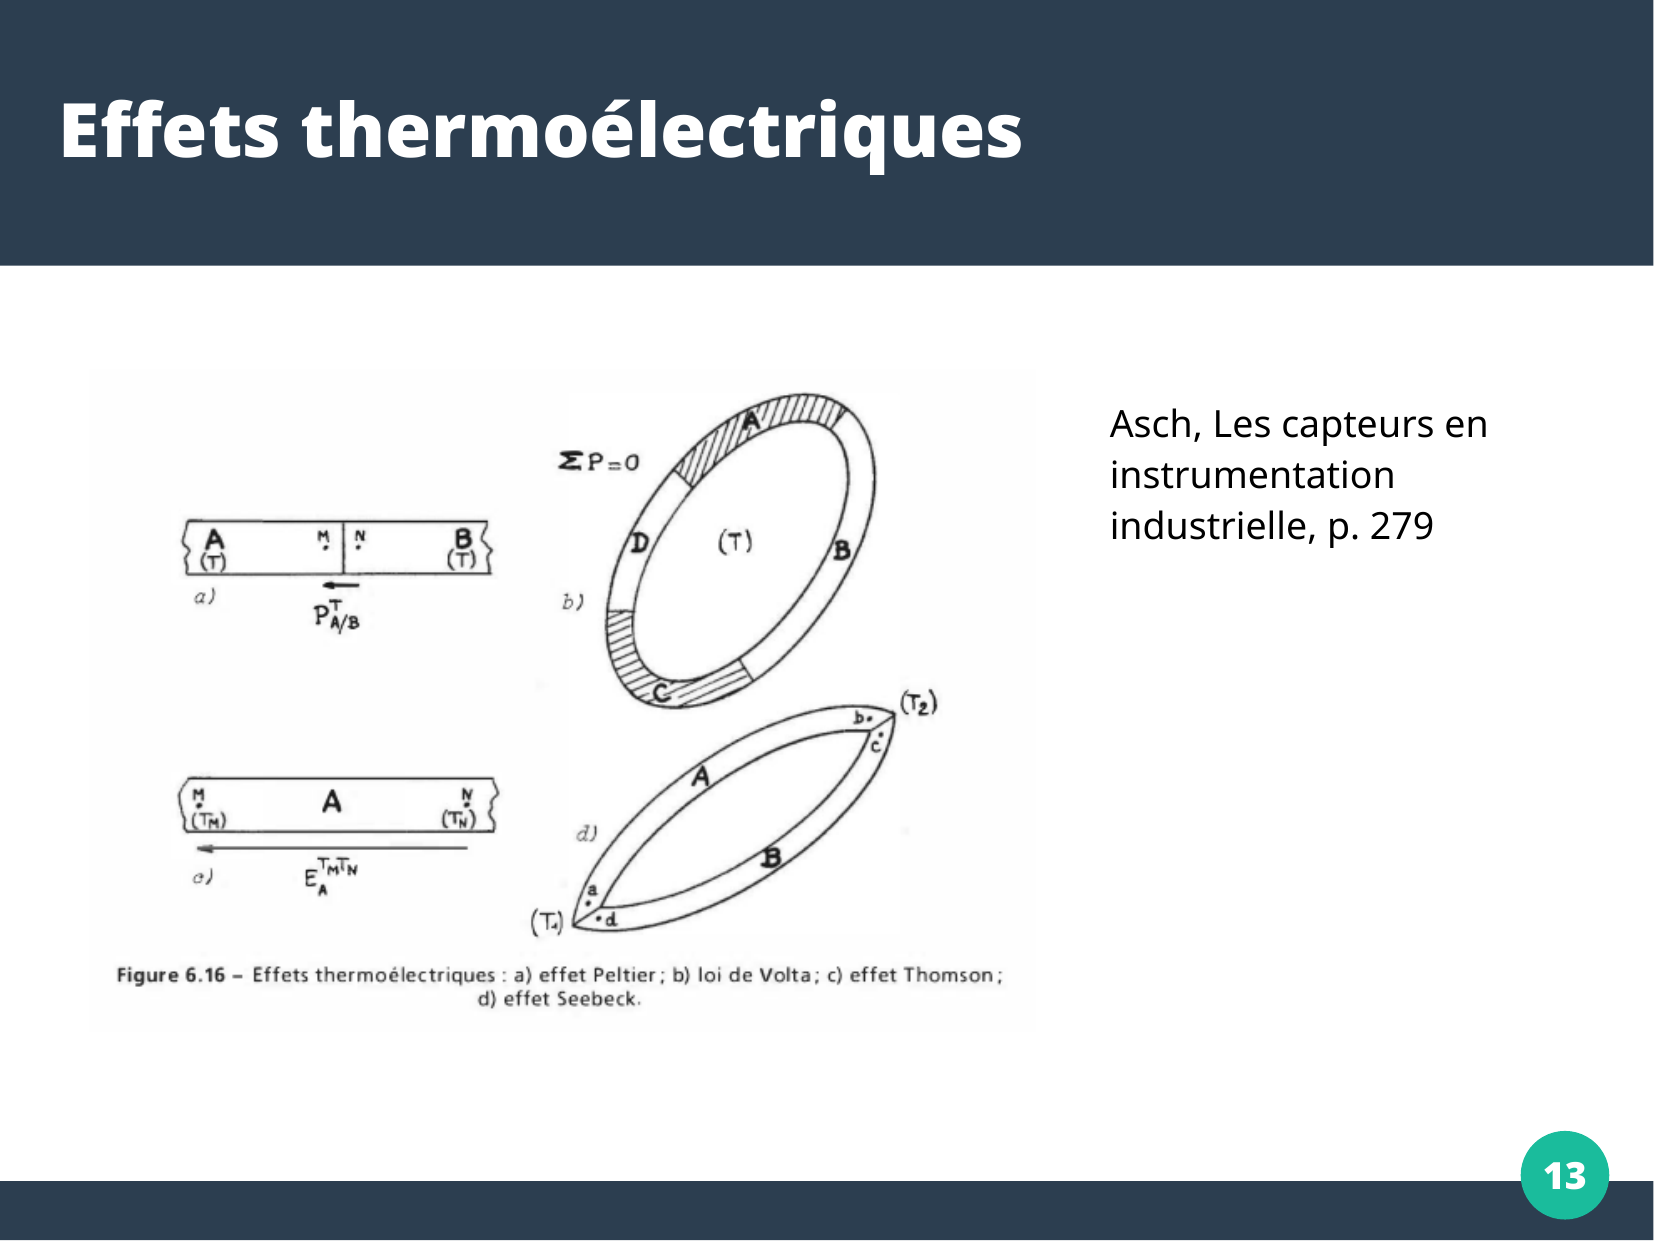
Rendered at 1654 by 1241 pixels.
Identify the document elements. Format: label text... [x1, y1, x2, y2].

title Effets thermoélectriques [59, 49, 1595, 207]
text_box Asch, Les capteurs en instrumentation industrielle, p. 279 [1095, 390, 1561, 536]
picture [89, 369, 1036, 1032]
